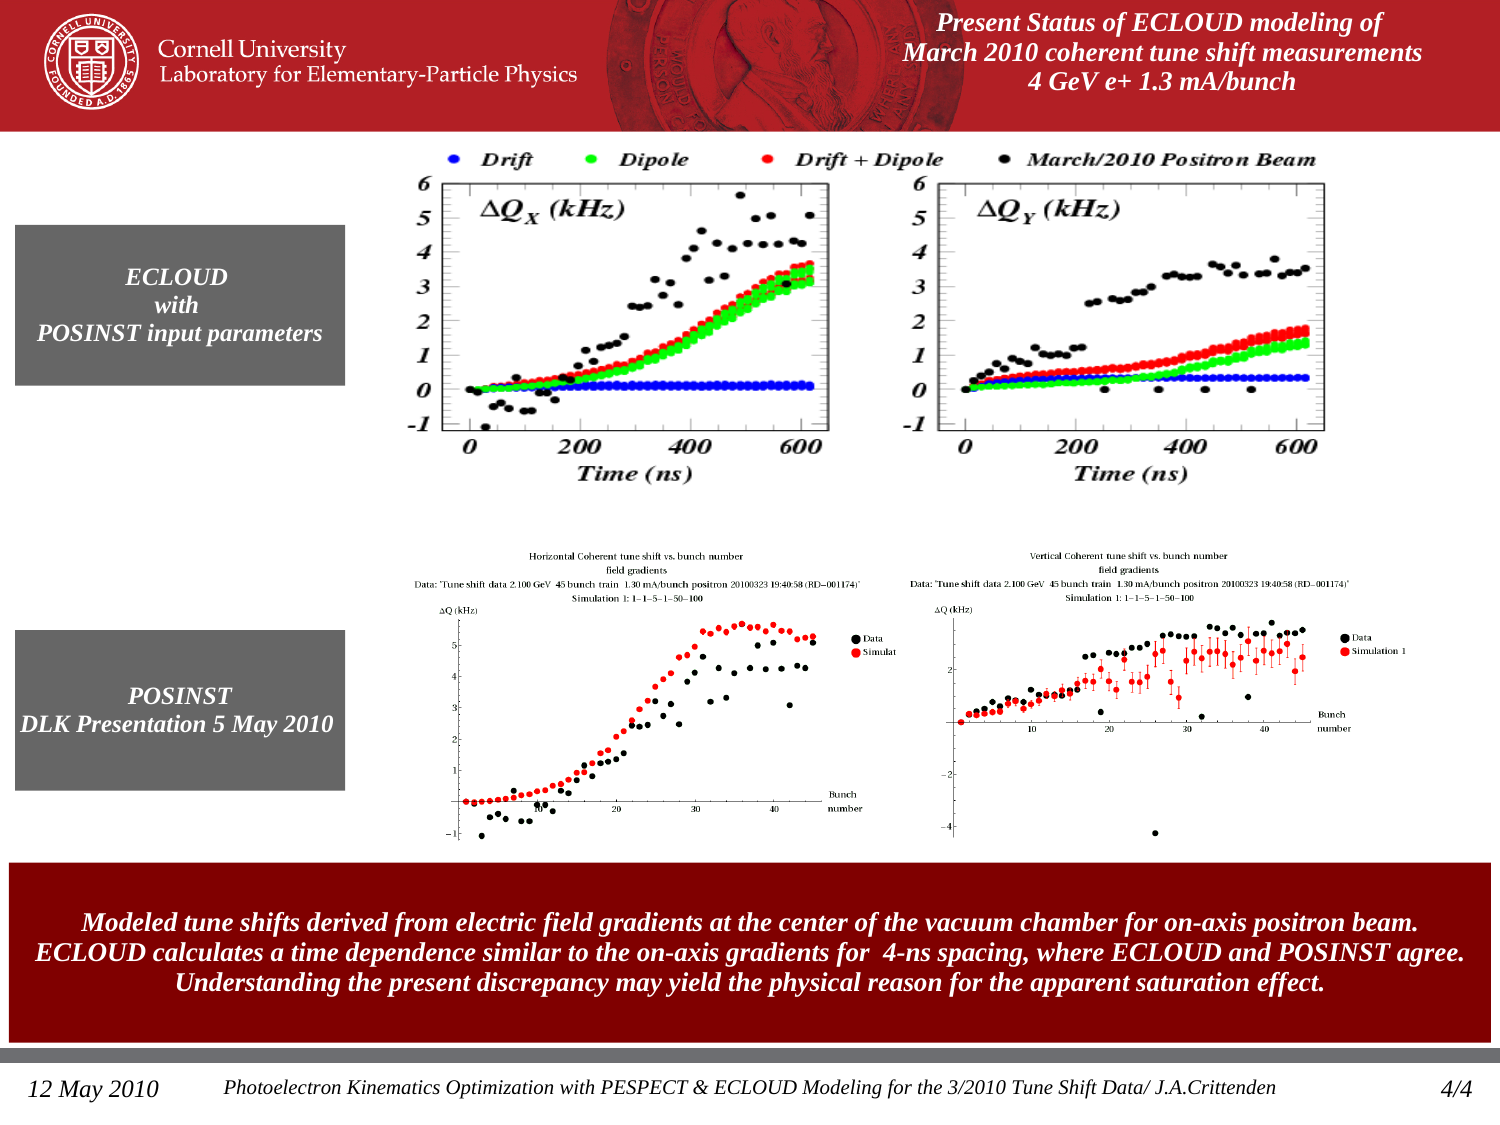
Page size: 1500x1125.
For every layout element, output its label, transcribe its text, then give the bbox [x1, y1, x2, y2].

text_box Modeled tune shifts derived from electric field gradients at the center of the vacuum chamber for on-axis positron beam. ECLOUD calculates a time dependence similar to the on-axis gradients for 4-ns spacing, where ECLOUD and POSINST agree. Understanding the present discrepancy may yield the physical reason for the apparent saturation effect. [8, 862, 1491, 1043]
text_box POSINST DLK Presentation 5 May 2010 [15, 630, 346, 791]
picture [400, 532, 1469, 862]
text_box Present Status of ECLOUD modeling of March 2010 coherent tune shift measurements 4 GeV e+ 1.3 mA/bunch [825, 0, 1500, 136]
text_box ECLOUD with POSINST input parameters [15, 224, 346, 386]
picture [0, 0, 825, 132]
picture [405, 149, 1336, 492]
